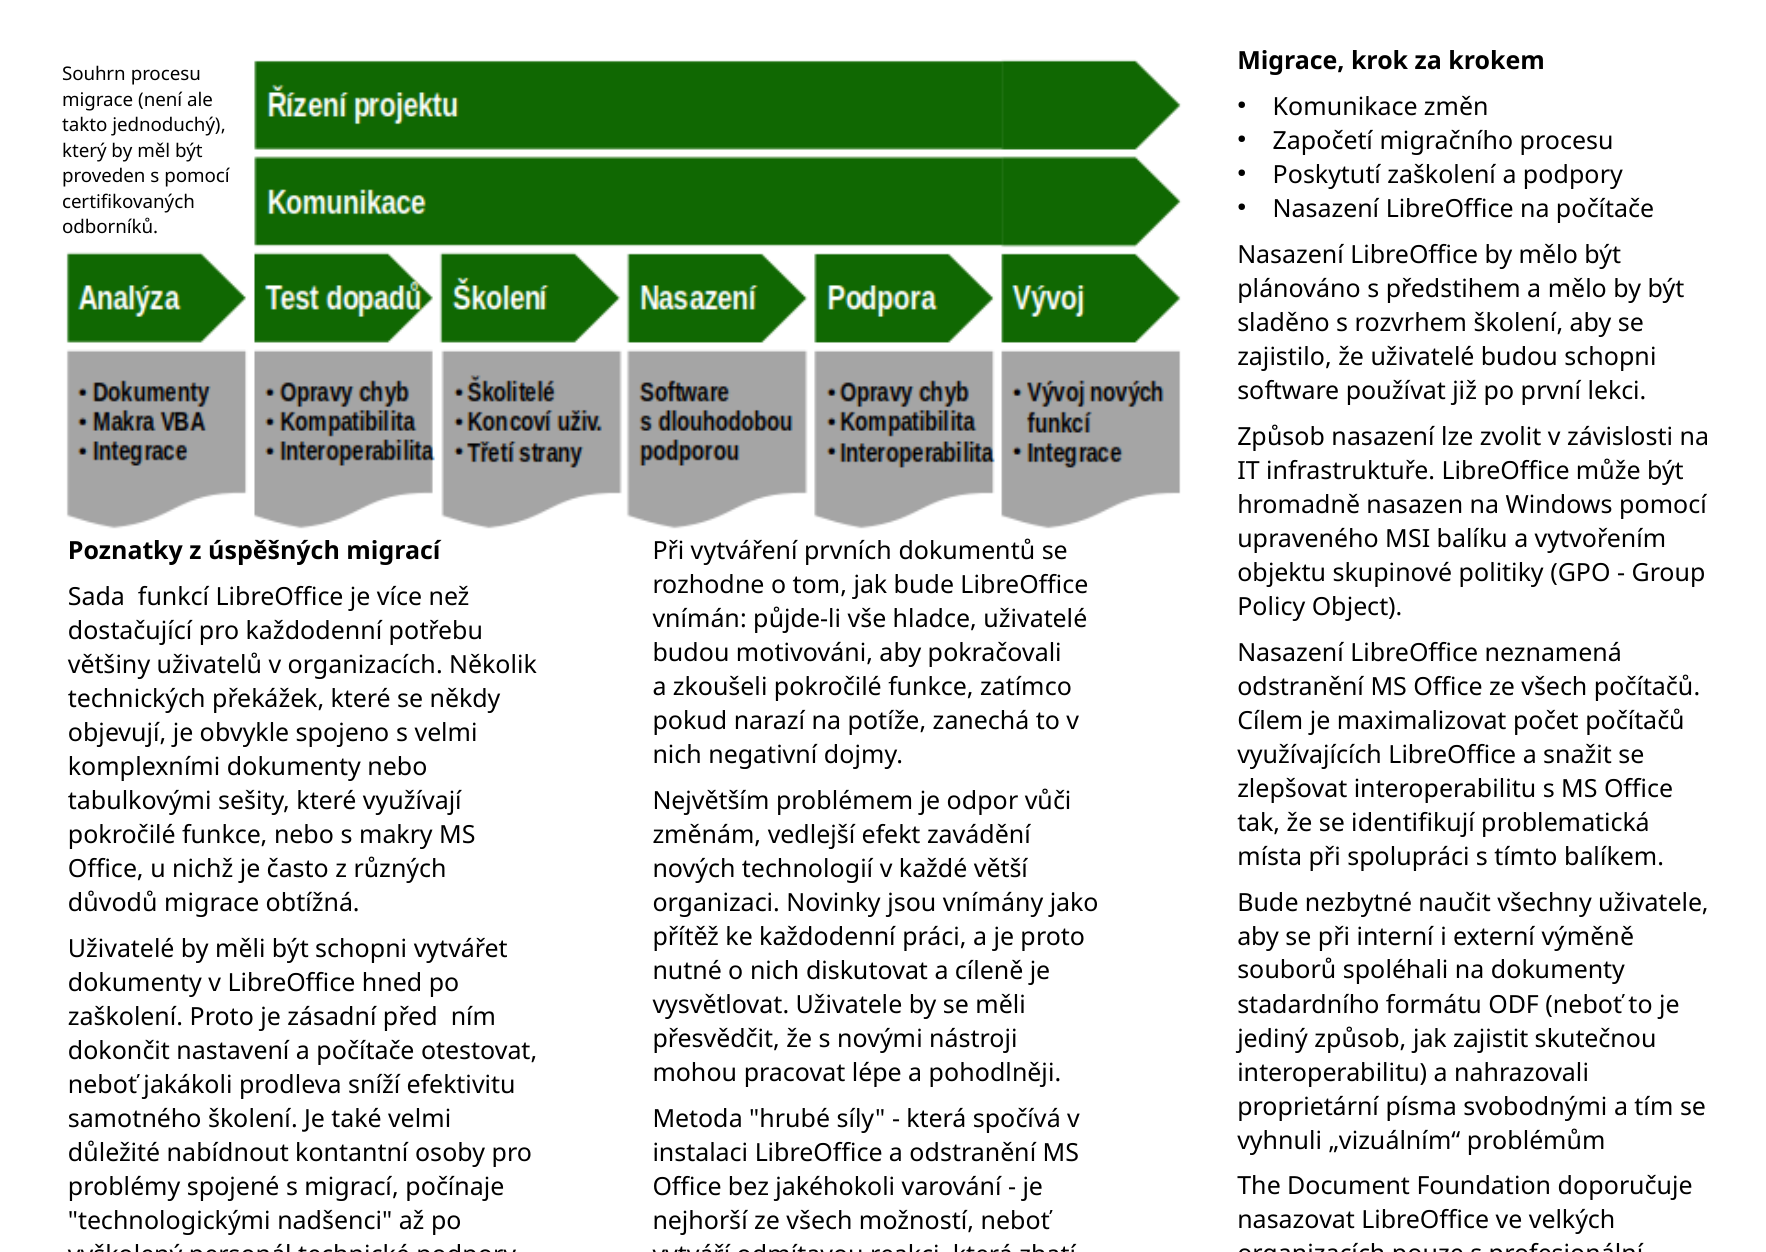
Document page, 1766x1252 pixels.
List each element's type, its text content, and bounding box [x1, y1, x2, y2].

text_box Při vytváření prvních dokumentů se rozhodne o tom, jak bude LibreOffice vnímán: půjde-li vše hladce, uživatelé budou motivováni, aby pokračovali a zkoušeli pokročilé funkce, zatímco pokud narazí na potíže, zanechá to v nich negativní dojmy. Největším problémem je odpor vůči změnám, vedlejší efekt zavádění nových technologií v každé větší organizaci. Novinky jsou vnímány jako přítěž ke každodenní práci, a je proto nutné o nich diskutovat a cíleně je vysvětlovat. Uživatele by se měli přesvědčit, že s novými nástroji mohou pracovat lépe a pohodlněji. Metoda "hrubé síly" - která spočívá v instalaci LibreOffice a odstranění MS Office bez jakéhokoli varování - je nejhorší ze všech možností, neboť vytváří odmítavou reakci, která zhatí všechny naděje na úspěch. [637, 525, 1117, 1252]
text_box Souhrn procesu migrace (není ale takto jednoduchý), který by měl být proveden s pomocí certifikovaných odborníků. [47, 53, 260, 269]
picture [64, 58, 1182, 532]
text_box Poznatky z úspěšných migrací Sada funkcí LibreOffice je více než dostačující pro každodenní potřebu většiny uživatelů v organizacích. Několik technických překážek, které se někdy objevují, je obvykle spojeno s velmi komplexními dokumenty nebo tabulkovými sešity, které využívají pokročilé funkce, nebo s makry MS Office, u nichž je často z různých důvodů migrace obtížná. Uživatelé by měli být schopni vytvářet dokumenty v LibreOffice hned po zaškolení. Proto je zásadní před ním dokončit nastavení a počítače otestovat, neboť jakákoli prodleva sníží efektivitu samotného školení. Je také velmi důležité nabídnout kontantní osoby pro problémy spojené s migrací, počínaje "technologickými nadšenci" až po vyškolený personál technické podpory. [53, 525, 556, 1252]
text_box Migrace, krok za krokem Komunikace změn Započetí migračního procesu Poskytutí zaškolení a podpory Nasazení LibreOffice na počítače Nasazení LibreOffice by mělo být plánováno s předstihem a mělo by být sladěno s rozvrhem školení, aby se zajistilo, že uživatelé budou schopni software používat již po první lekci. Způsob nasazení lze zvolit v závislosti na IT infrastruktuře. LibreOffice může být hromadně nasazen na Windows pomocí upraveného MSI balíku a vytvořením objektu skupinové politiky (GPO - Group Policy Object). Nasazení LibreOffice neznamená odstranění MS Office ze všech počítačů. Cílem je maximalizovat počet počítačů využívajících LibreOffice a snažit se zlepšovat interoperabilitu s MS Office tak, že se identifikují problematická místa při spolupráci s tímto balíkem. Bude nezbytné naučit všechny uživatele, aby se při interní i externí výměně souborů spoléhali na dokumenty stadardního formátu ODF (neboť to je jediný způsob, jak zajistit skutečnou interoperabilitu) a nahrazovali proprietární písma svobodnými a tím se vyhnuli „vizuálním“ problémům The Document Foundation doporučuje nasazovat LibreOffice ve velkých organizacích pouze s profesionální podporou poskytovanou certifikovanými osobami (seznam je k dispozici na webových stránkách). [1222, 35, 1731, 1252]
